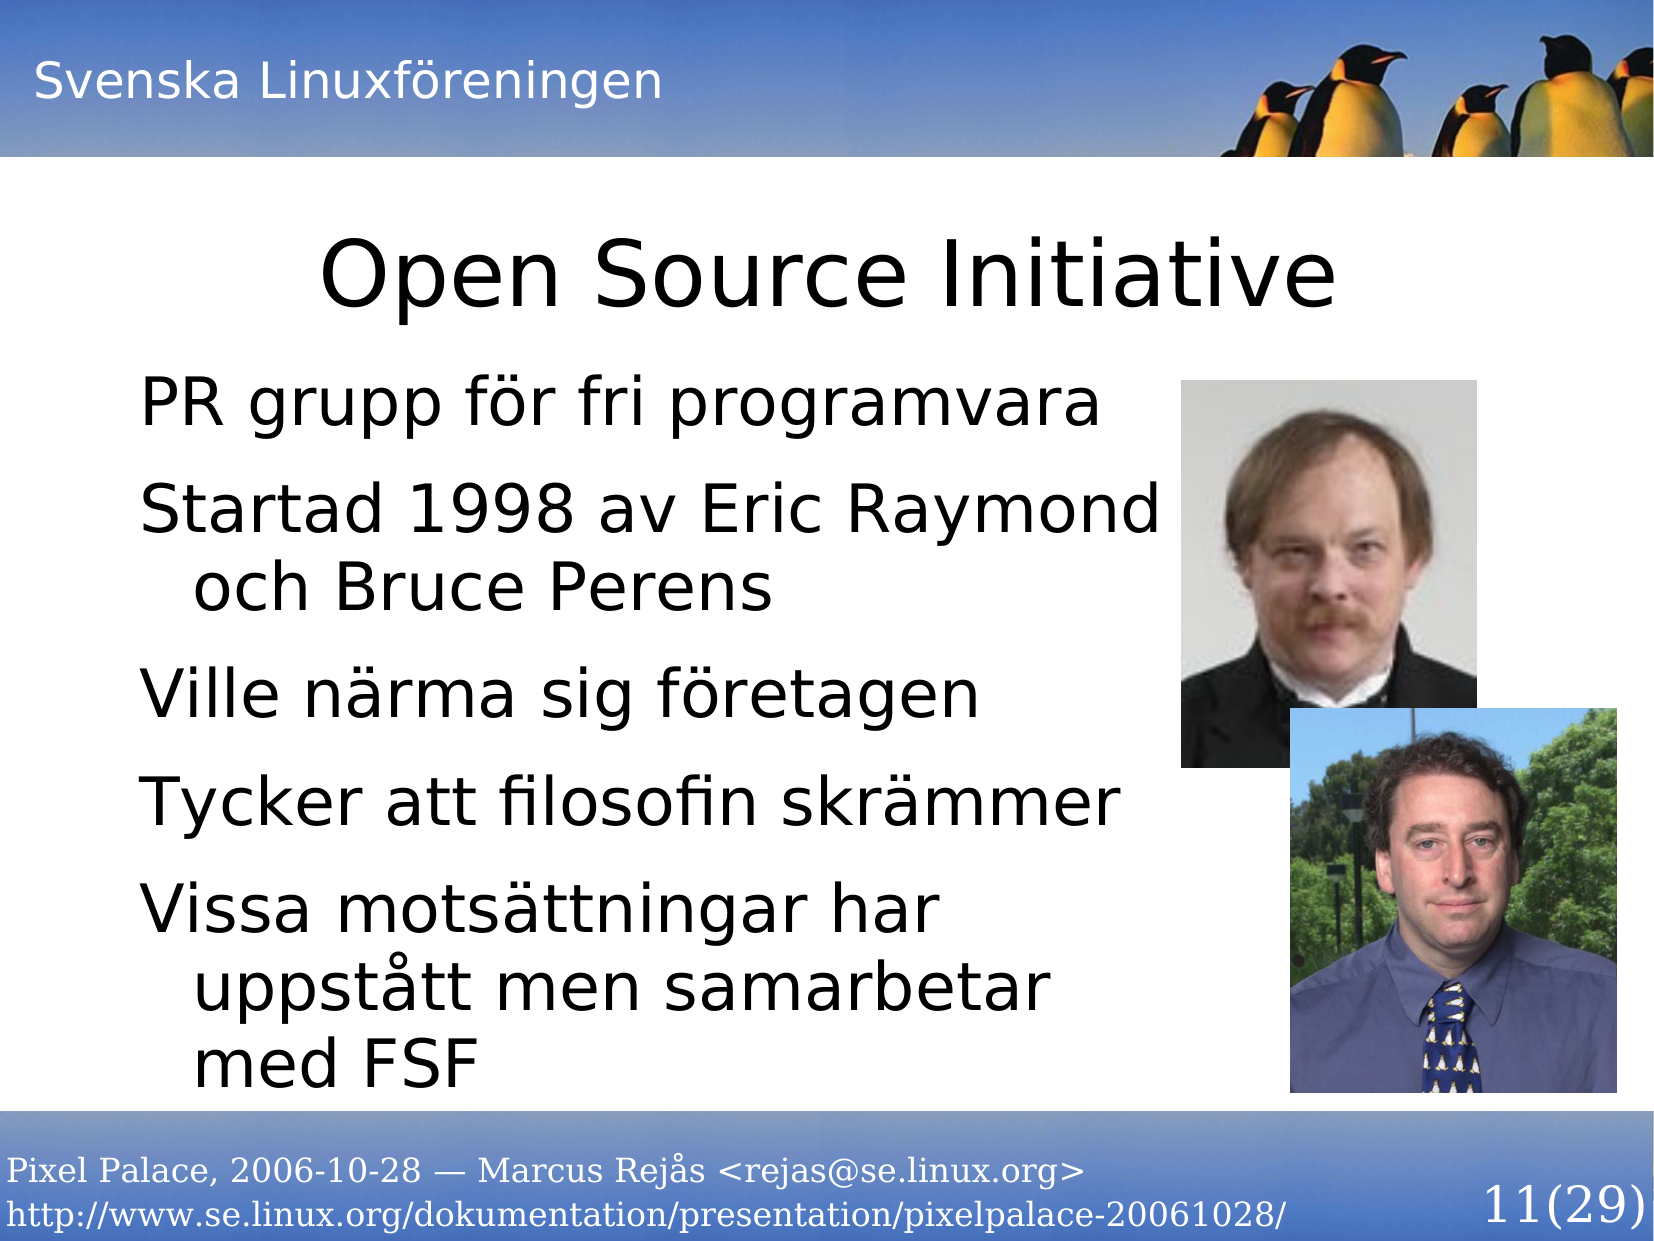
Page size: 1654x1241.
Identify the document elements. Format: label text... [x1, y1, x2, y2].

picture [0, 0, 1654, 157]
picture [1181, 380, 1617, 1093]
title Open Source Initiative [123, 160, 1537, 389]
list PR grupp för fri programvara Startad 1998 av Eric Raymond och Bruce Perens Ville närma sig företagen Tycker att filosofin skrämmer Vissa motsättningar har uppstått men samarbetar med FSF [121, 363, 1182, 1104]
picture [0, 1111, 1654, 1241]
